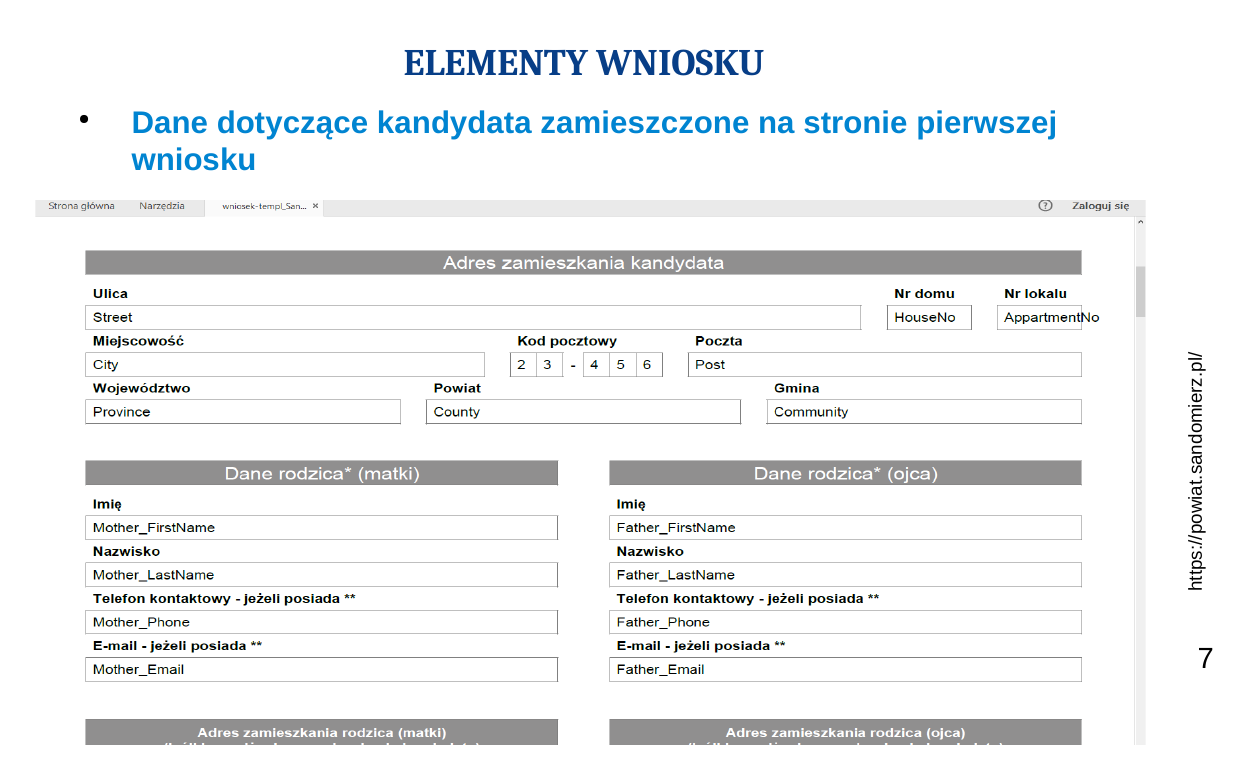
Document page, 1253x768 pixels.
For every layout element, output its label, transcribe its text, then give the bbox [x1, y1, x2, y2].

picture [35, 200, 1146, 745]
slide_number <numer> [1168, 632, 1244, 677]
title ELEMENTY WNIOSKU [62, 30, 1106, 94]
list Dane dotyczące kandydata zamieszczone na stronie pierwszej wniosku [46, 94, 1123, 200]
footer https://powiat.sandomierz.pl/ [1175, 330, 1226, 607]
